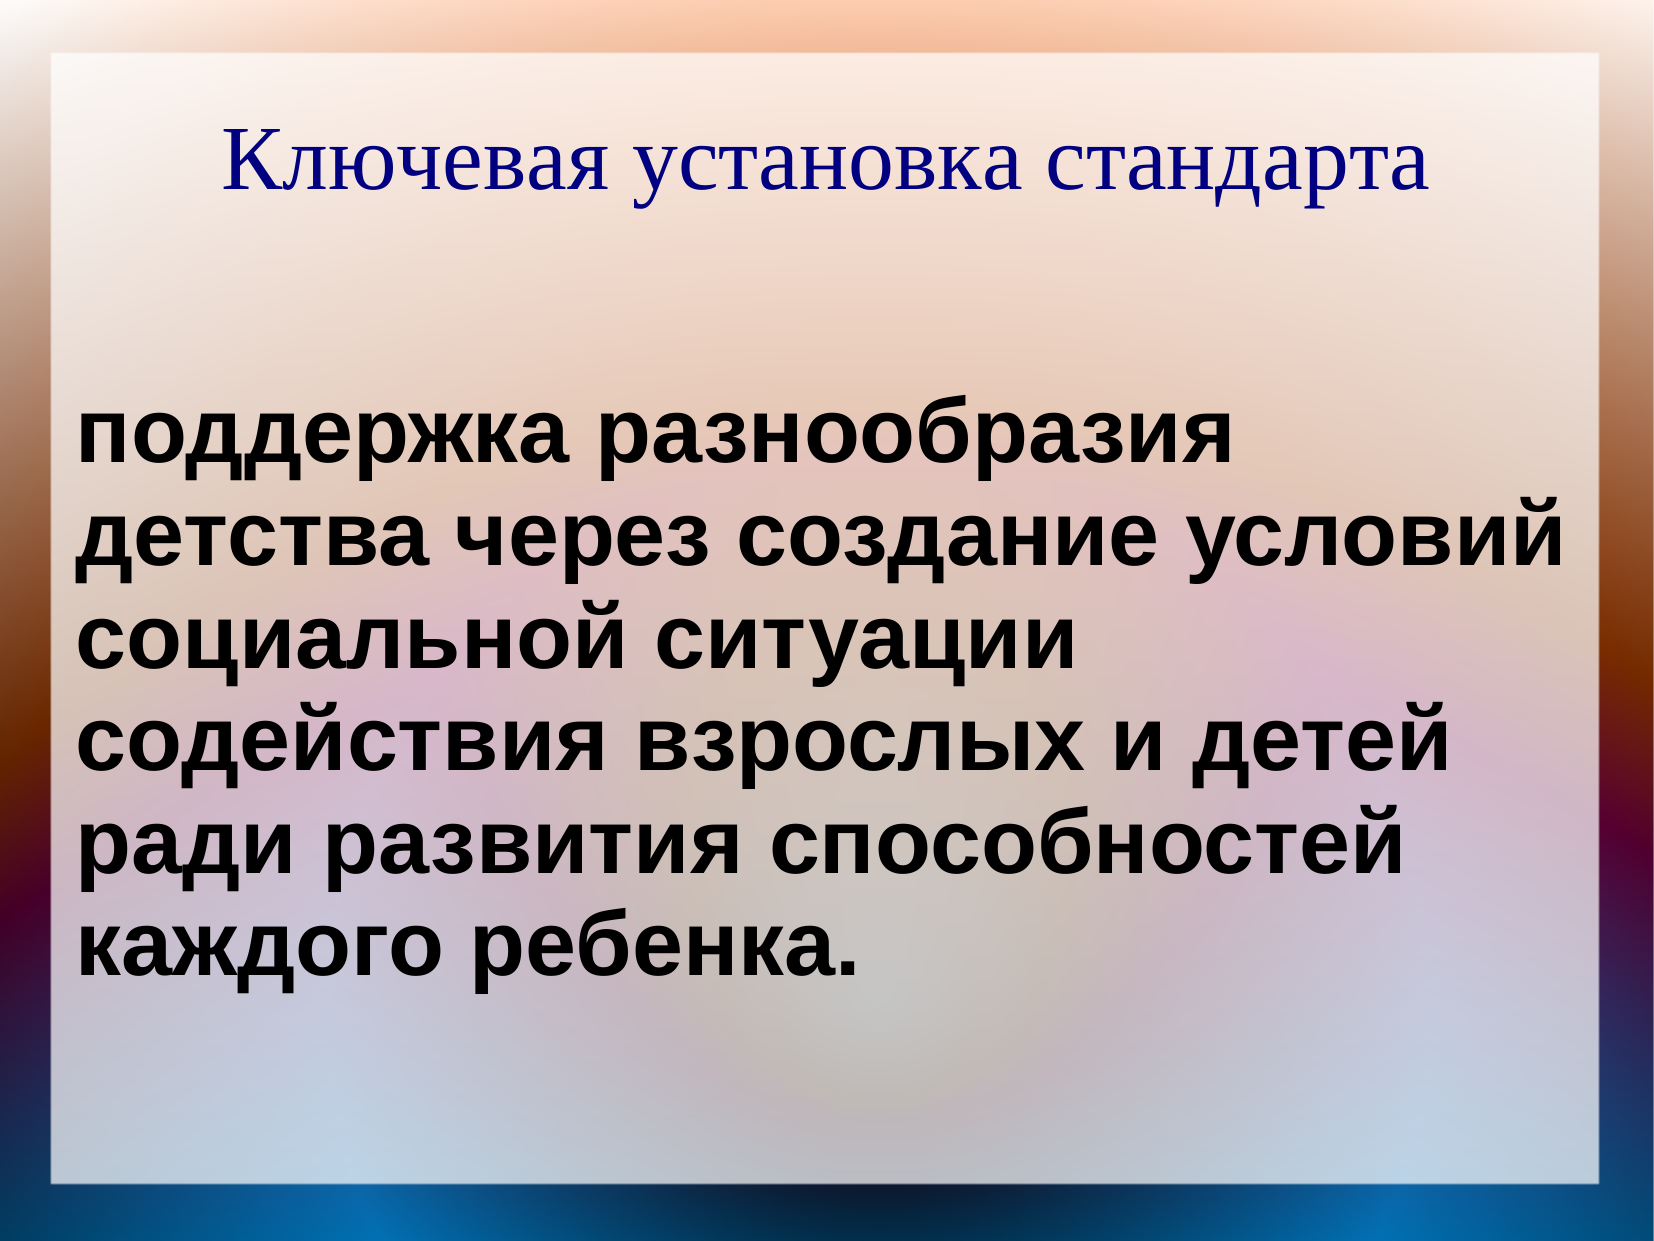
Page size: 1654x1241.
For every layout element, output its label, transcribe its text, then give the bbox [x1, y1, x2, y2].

text_box поддержка разнообразия детства через создание условий социальной ситуации содействия взрослых и детей ради развития способностей каждого ребенка. [61, 372, 1594, 1236]
title Ключевая установка стандарта [82, 55, 1571, 263]
picture [0, 0, 1654, 1241]
